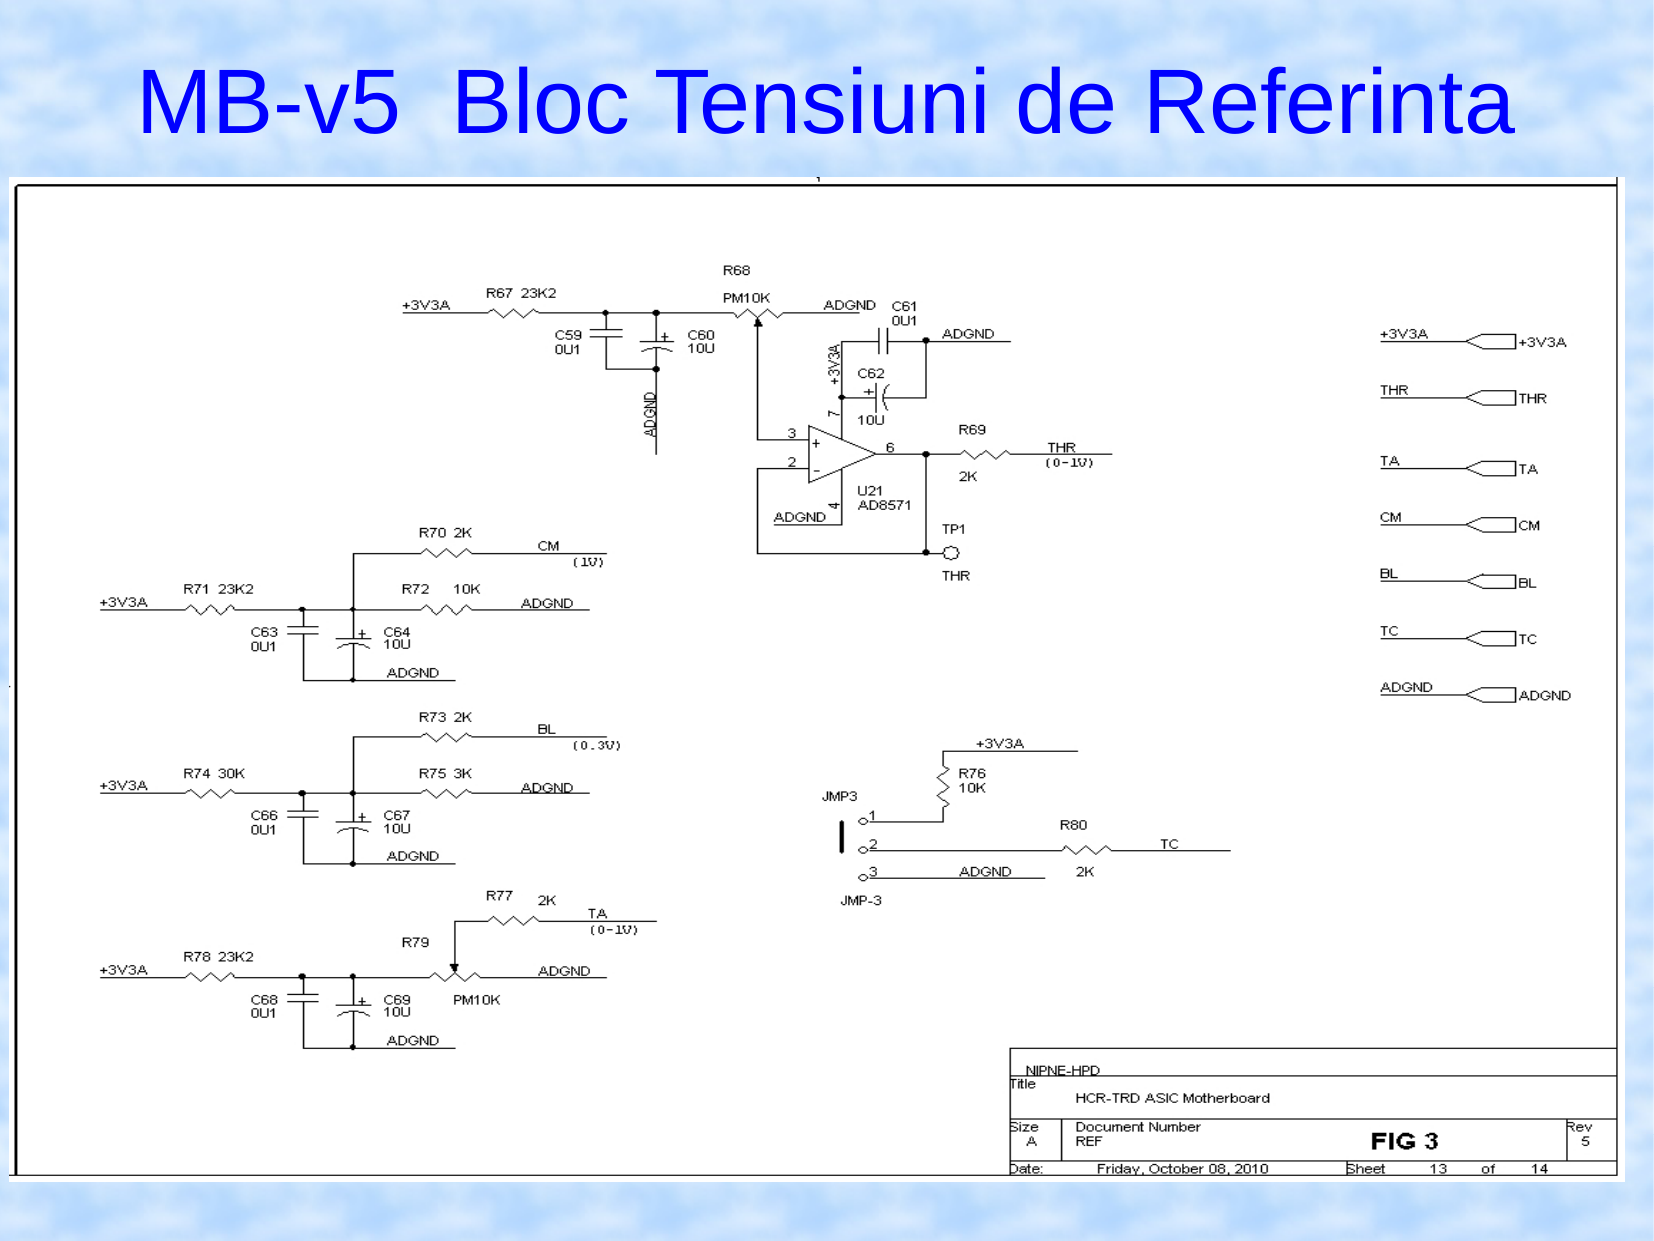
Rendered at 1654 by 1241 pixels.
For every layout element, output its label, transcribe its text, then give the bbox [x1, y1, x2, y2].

title MB-v5 Bloc Tensiuni de Referinta [82, 50, 1571, 154]
picture [0, 0, 1654, 1241]
